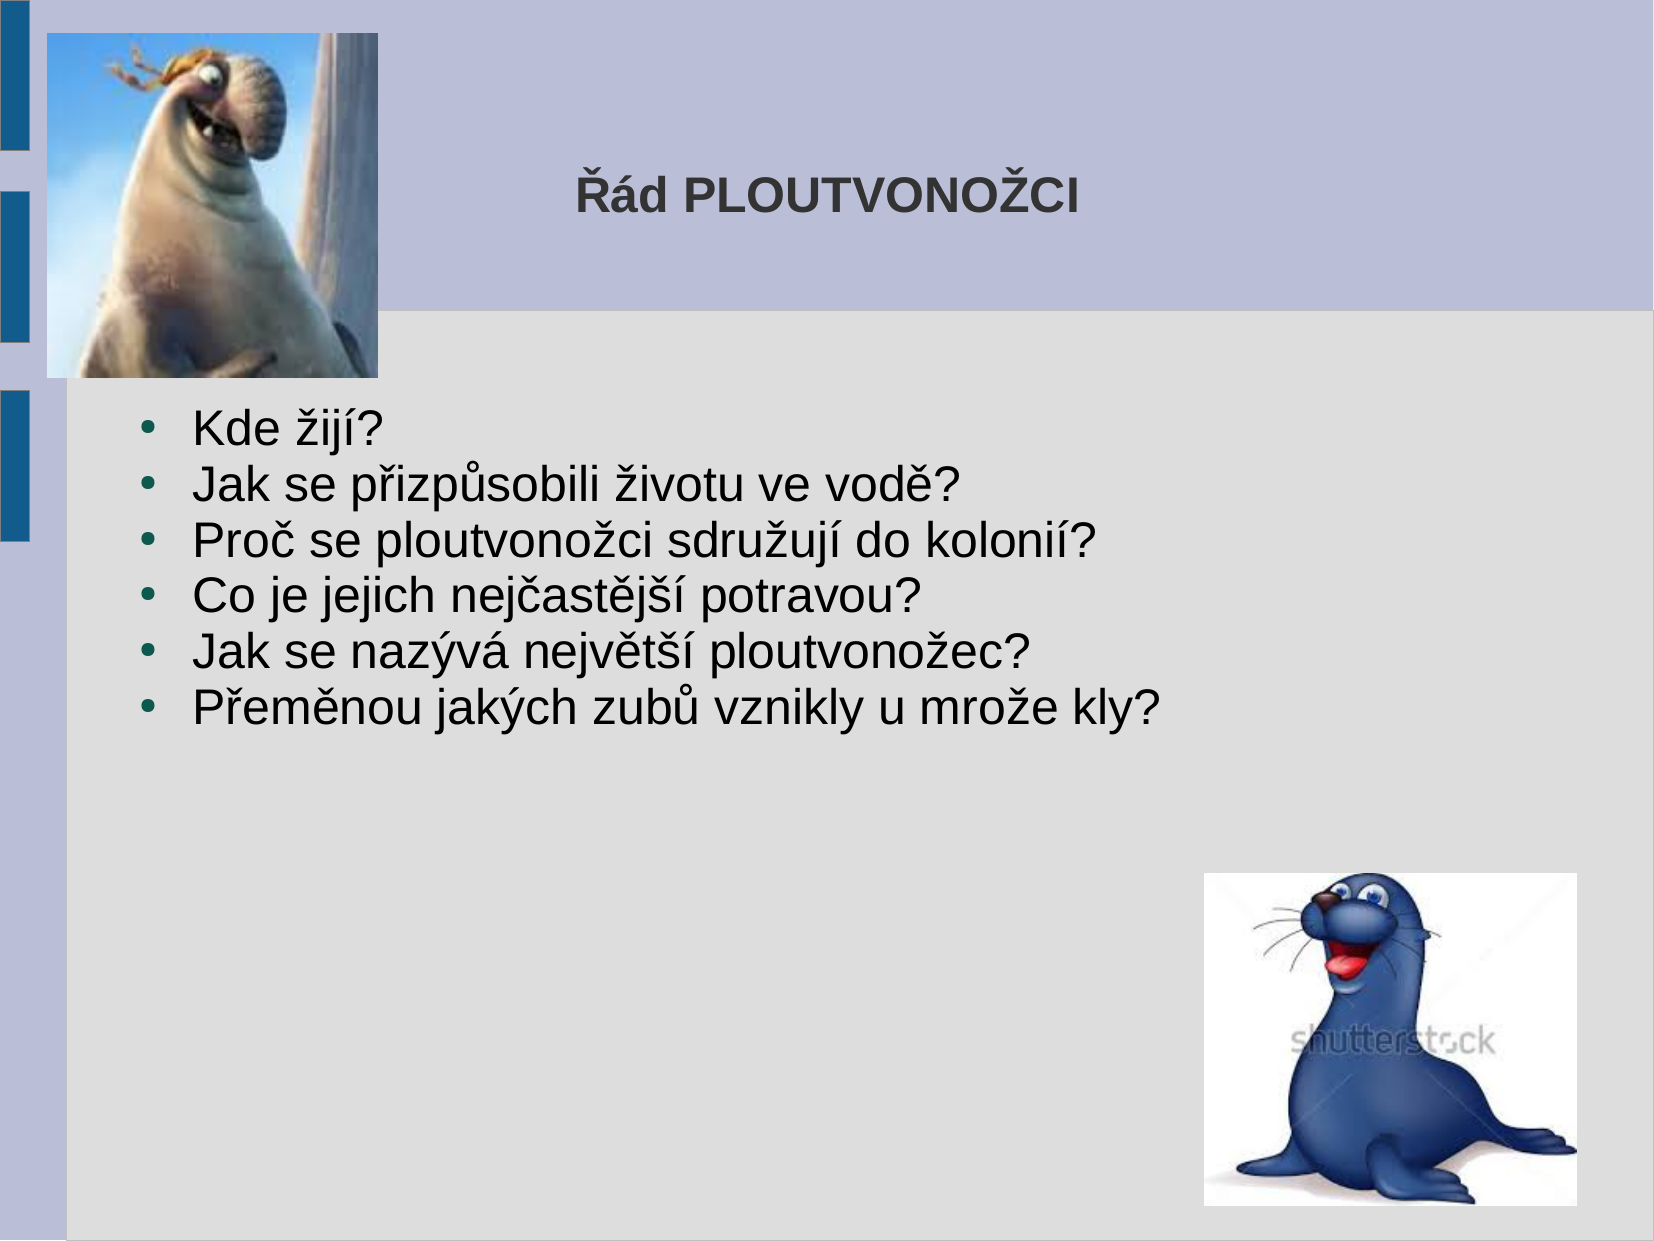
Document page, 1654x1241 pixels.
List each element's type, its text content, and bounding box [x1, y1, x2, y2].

list Kde žijí? Jak se přizpůsobili životu ve vodě? Proč se ploutvonožci sdružují do kolonií? Co je jejich nejčastější potravou? Jak se nazývá největší ploutvonožec? Přeměnou jakých zubů vznikly u mrože kly? [121, 344, 1534, 1127]
title Řád PLOUTVONOŽCI [378, 91, 1534, 299]
picture [1204, 873, 1577, 1206]
picture [47, 33, 378, 378]
